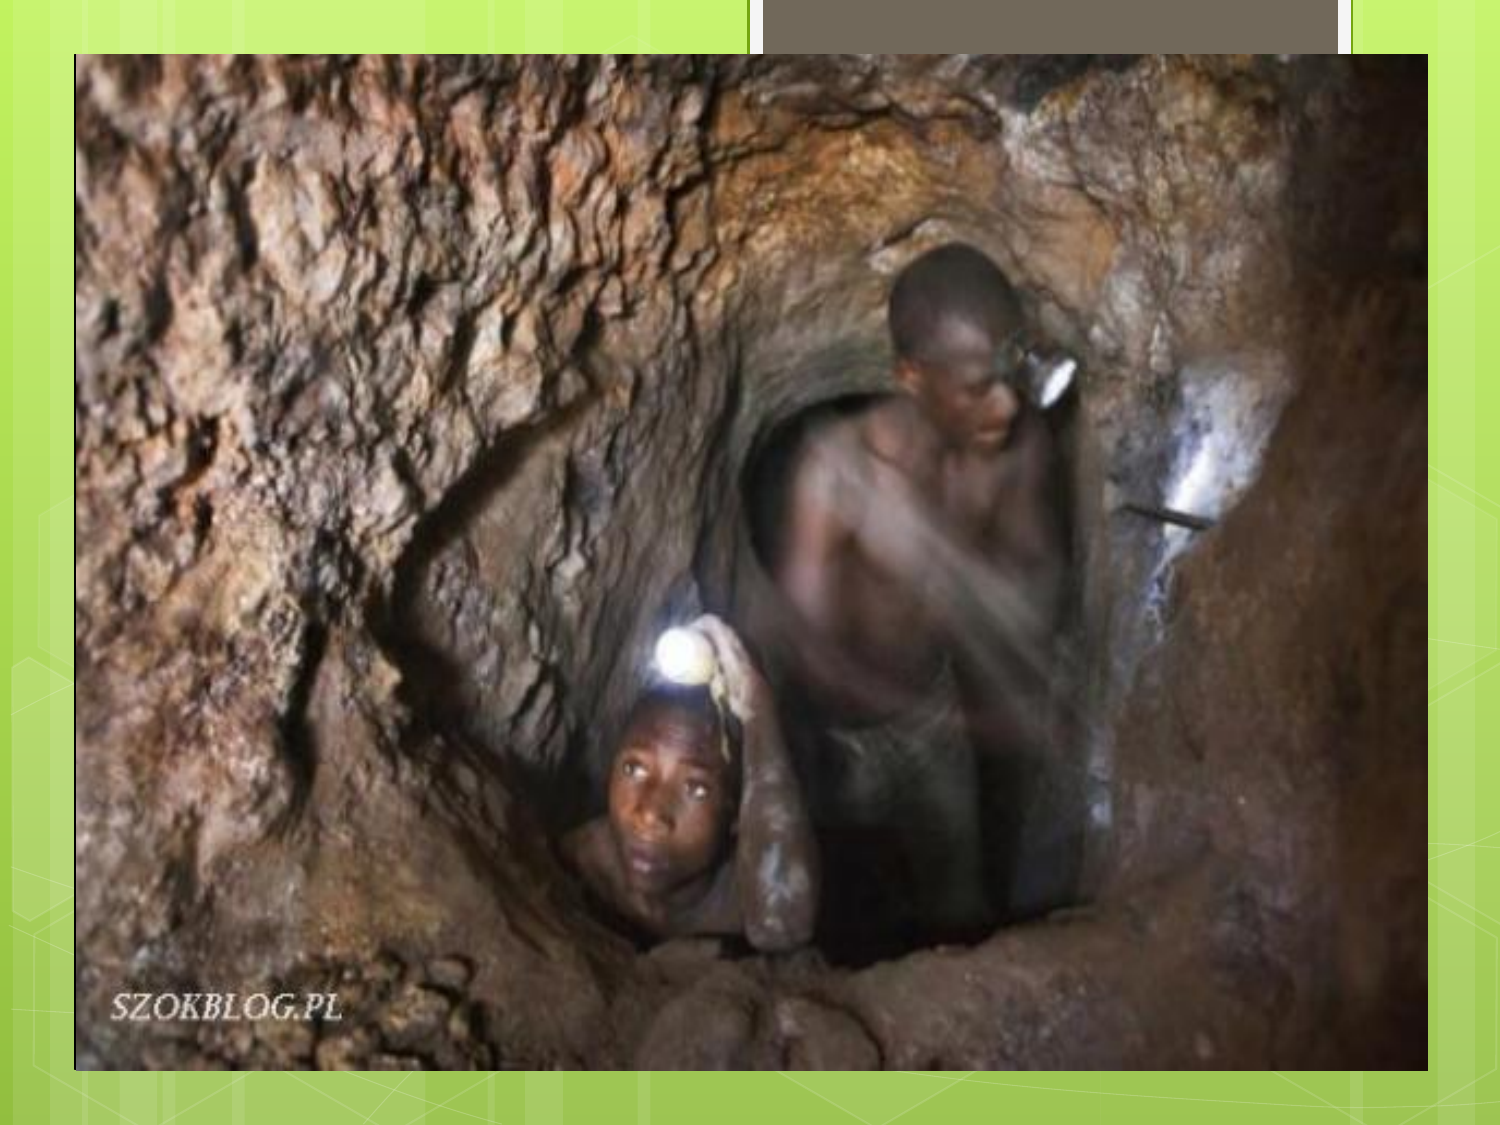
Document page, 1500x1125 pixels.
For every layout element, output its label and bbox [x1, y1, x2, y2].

picture [76, 54, 1428, 1071]
